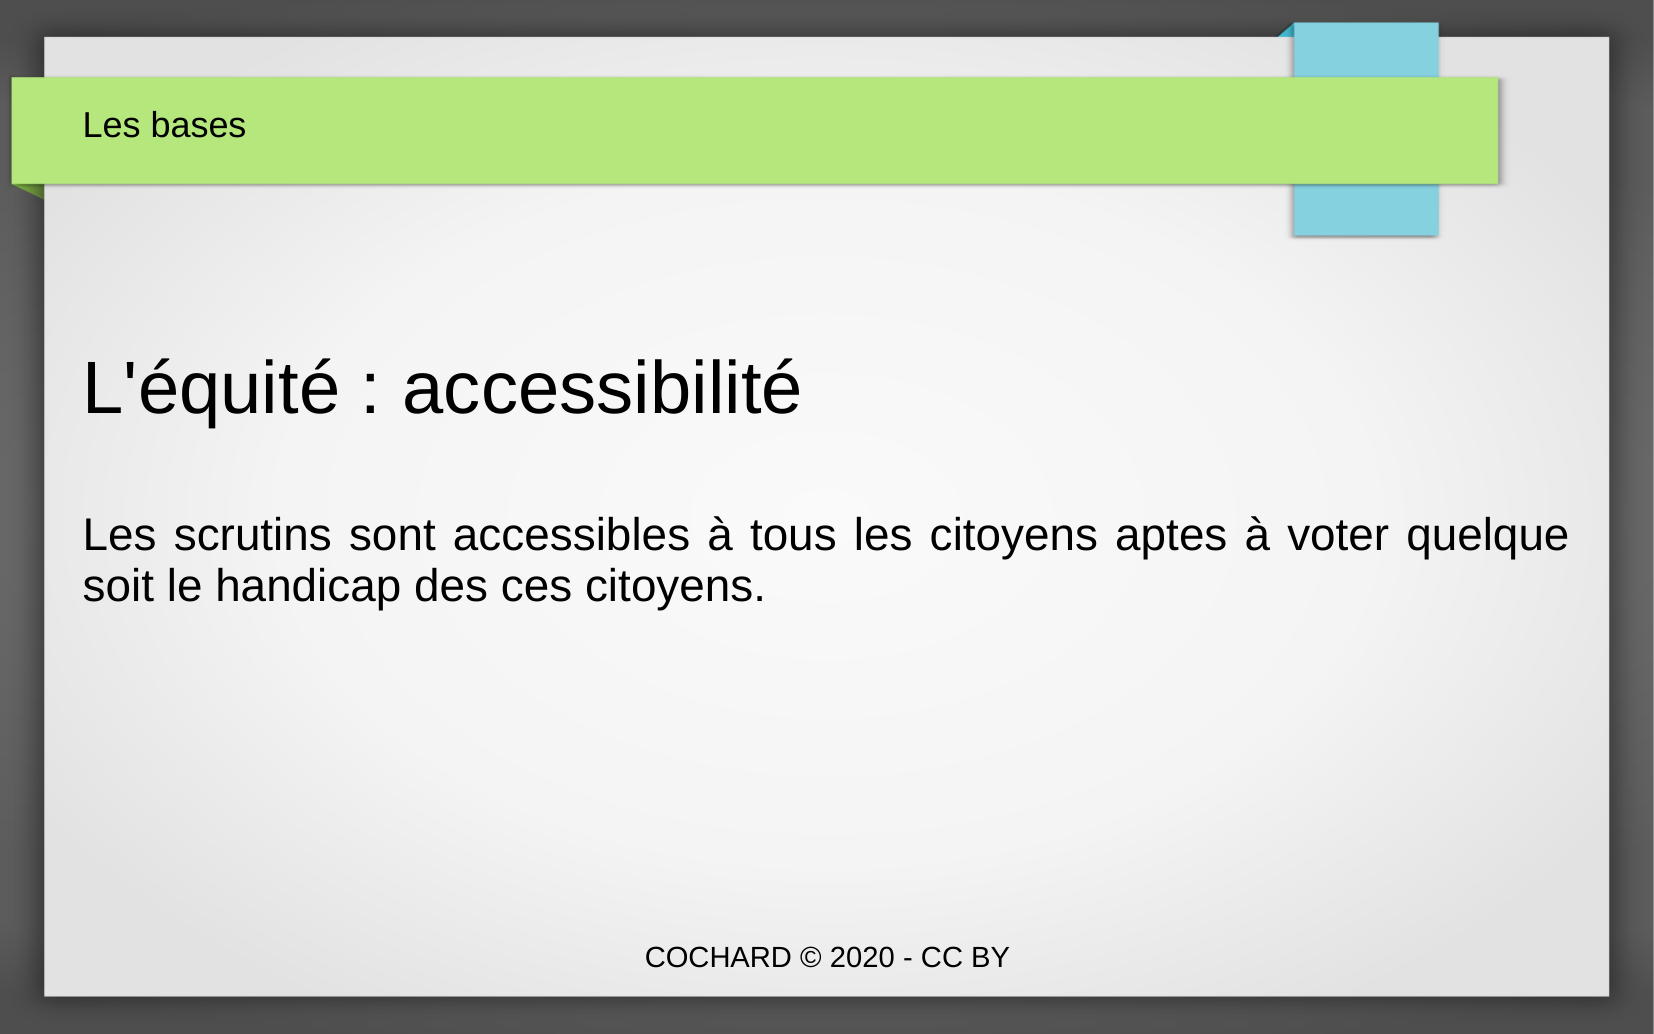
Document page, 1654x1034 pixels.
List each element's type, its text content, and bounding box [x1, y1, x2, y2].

title Les bases [82, 39, 1235, 210]
list L'équité : accessibilité Les scrutins sont accessibles à tous les citoyens aptes à voter quelque soit le handicap des ces citoyens. [82, 249, 1571, 849]
picture [0, 0, 1654, 1034]
